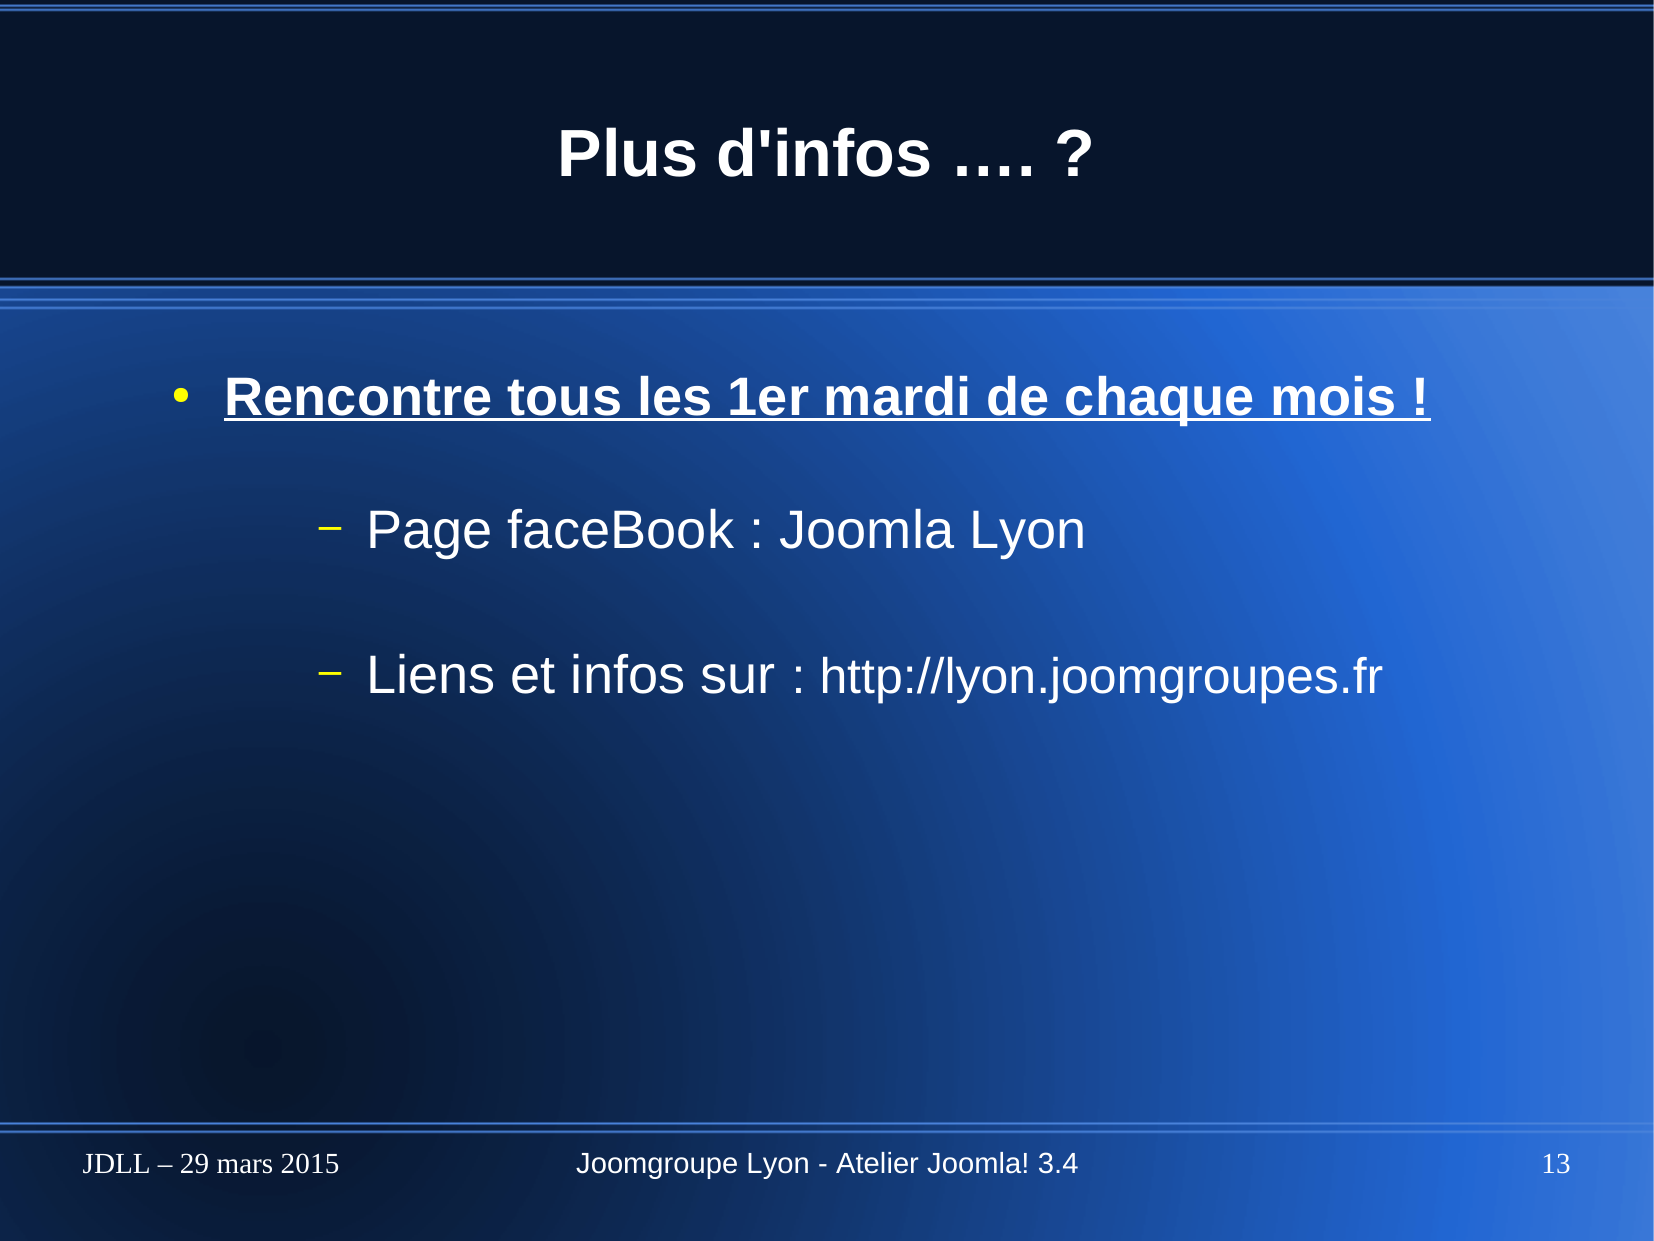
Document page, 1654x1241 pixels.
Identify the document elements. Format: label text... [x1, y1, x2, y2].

picture [0, 0, 1654, 1241]
title Plus d'infos …. ? [82, 49, 1571, 257]
list Rencontre tous les 1er mardi de chaque mois ! Page faceBook : Joomla Lyon Liens et infos sur : http://lyon.joomgroupes.fr [82, 366, 1571, 1133]
